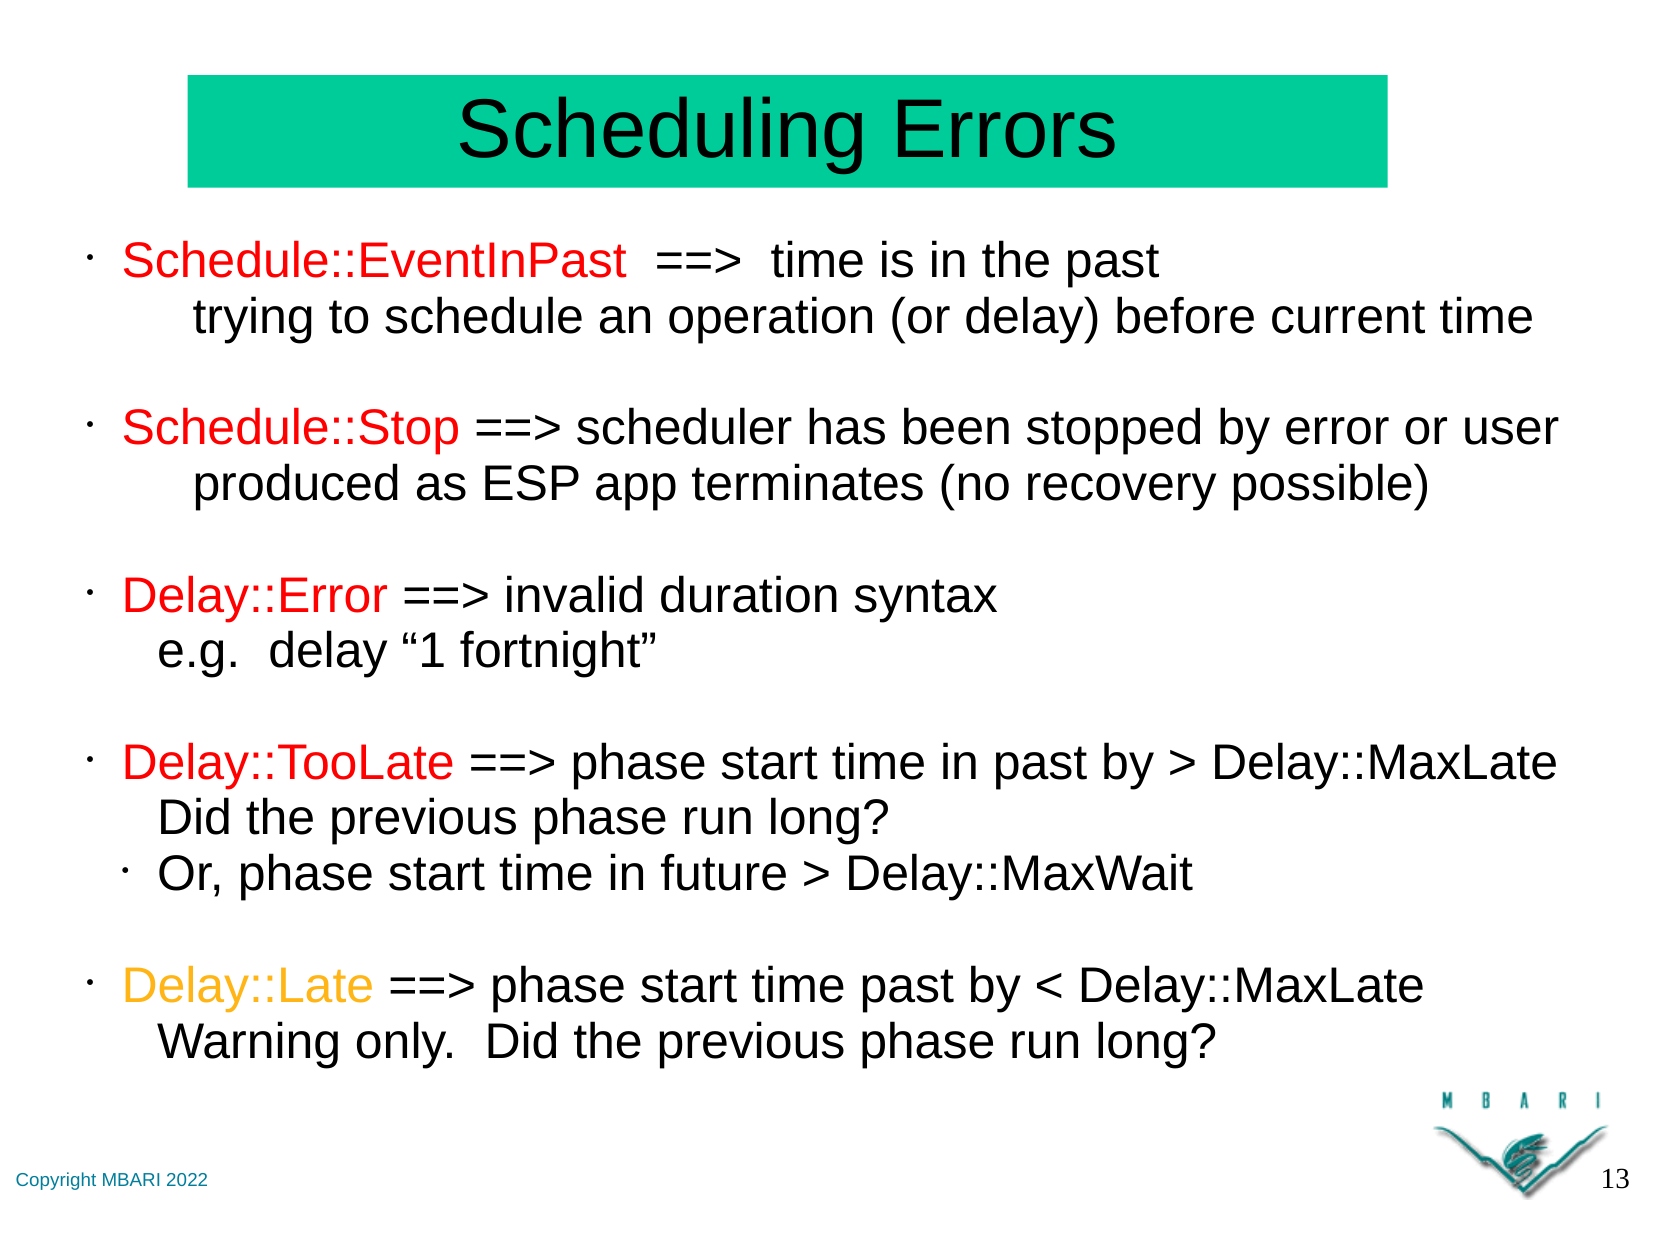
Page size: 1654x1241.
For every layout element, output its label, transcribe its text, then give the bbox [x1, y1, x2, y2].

text_box Schedule::EventInPast ==> time is in the past trying to schedule an operation (or delay) before current time Schedule::Stop ==> scheduler has been stopped by error or user produced as ESP app terminates (no recovery possible) Delay::Error ==> invalid duration syntax e.g. delay “1 fortnight” Delay::TooLate ==> phase start time in past by > Delay::MaxLate Did the previous phase run long? Or, phase start time in future > Delay::MaxWait Delay::Late ==> phase start time past by < Delay::MaxLate Warning only. Did the previous phase run long? [36, 225, 1576, 1077]
picture [1426, 1091, 1613, 1200]
text_box Scheduling Errors [187, 75, 1388, 188]
